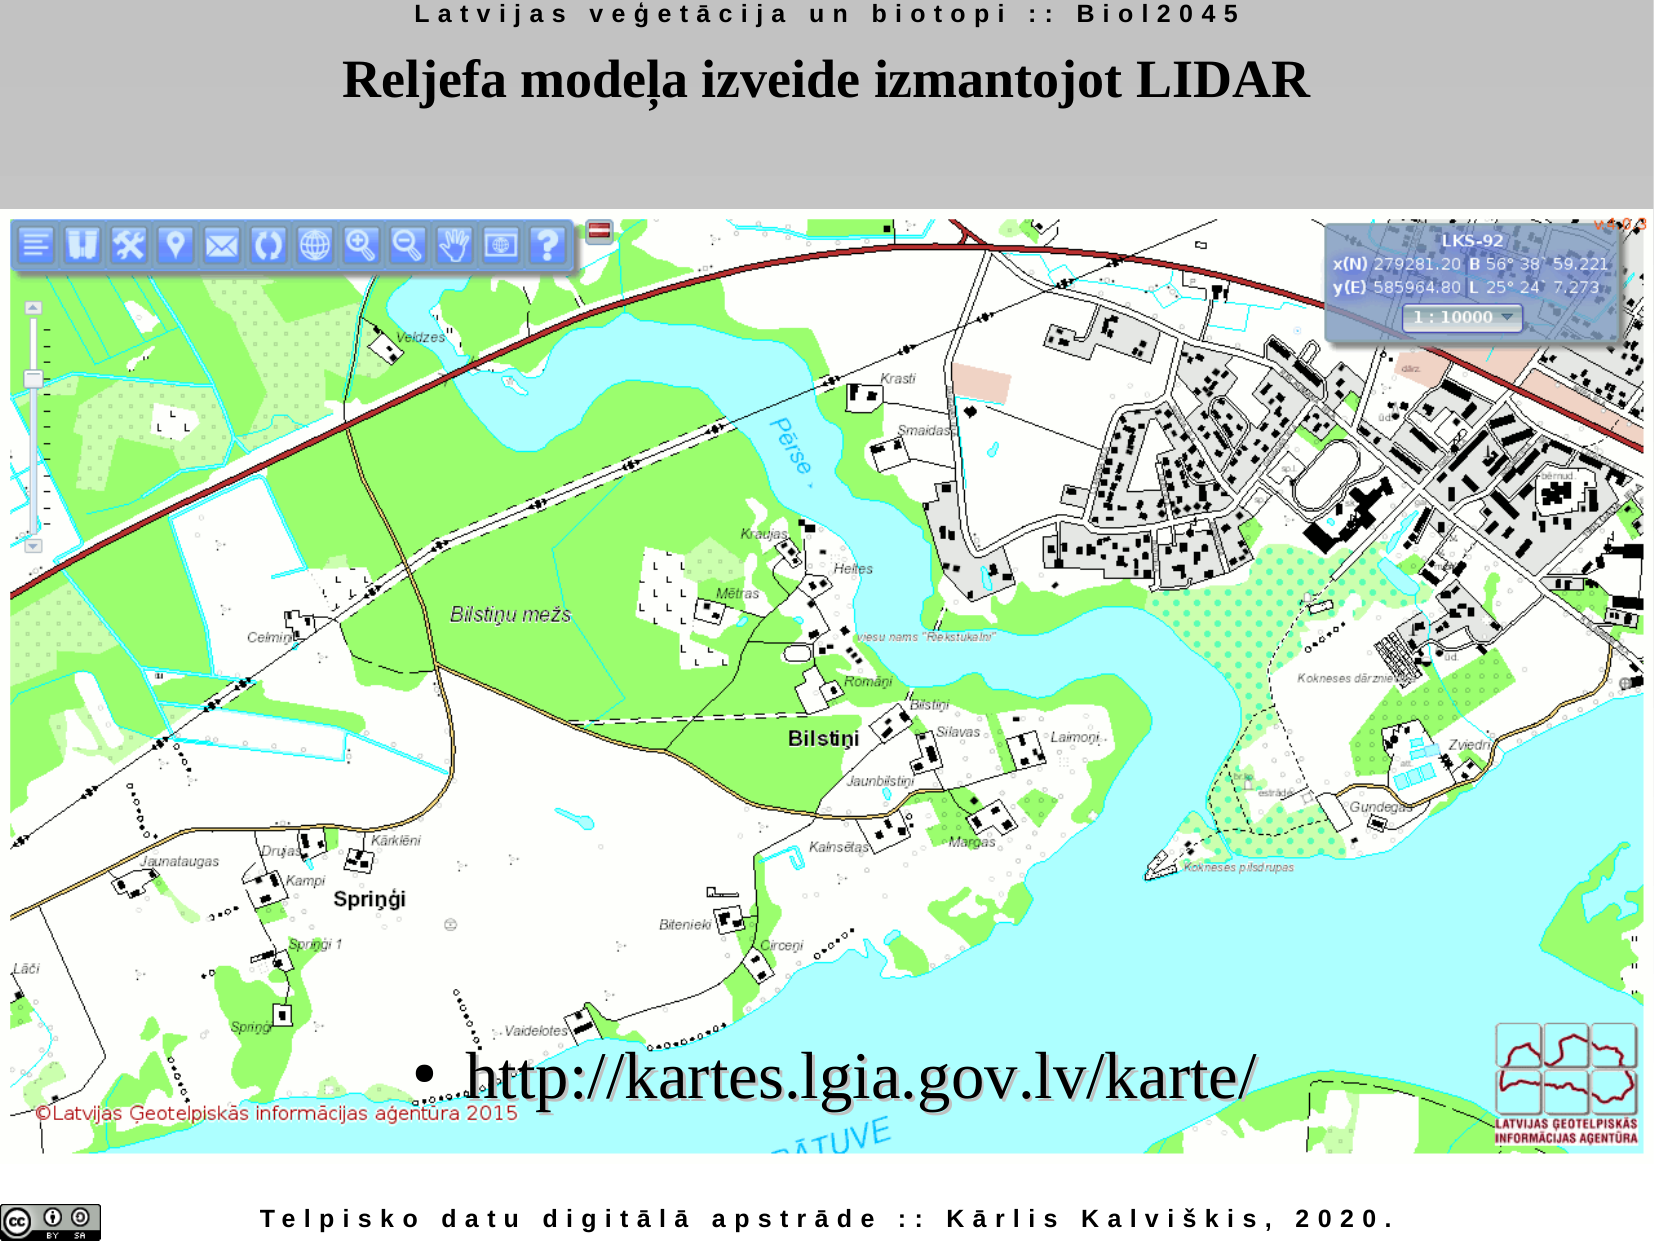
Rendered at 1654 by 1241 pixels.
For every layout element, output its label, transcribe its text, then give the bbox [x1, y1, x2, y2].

list http://kartes.lgia.gov.lv/karte/ [82, 289, 1571, 1113]
picture [0, 0, 1654, 1241]
title Reljefa modeļa izveide izmantojot LIDAR [29, 49, 1625, 296]
